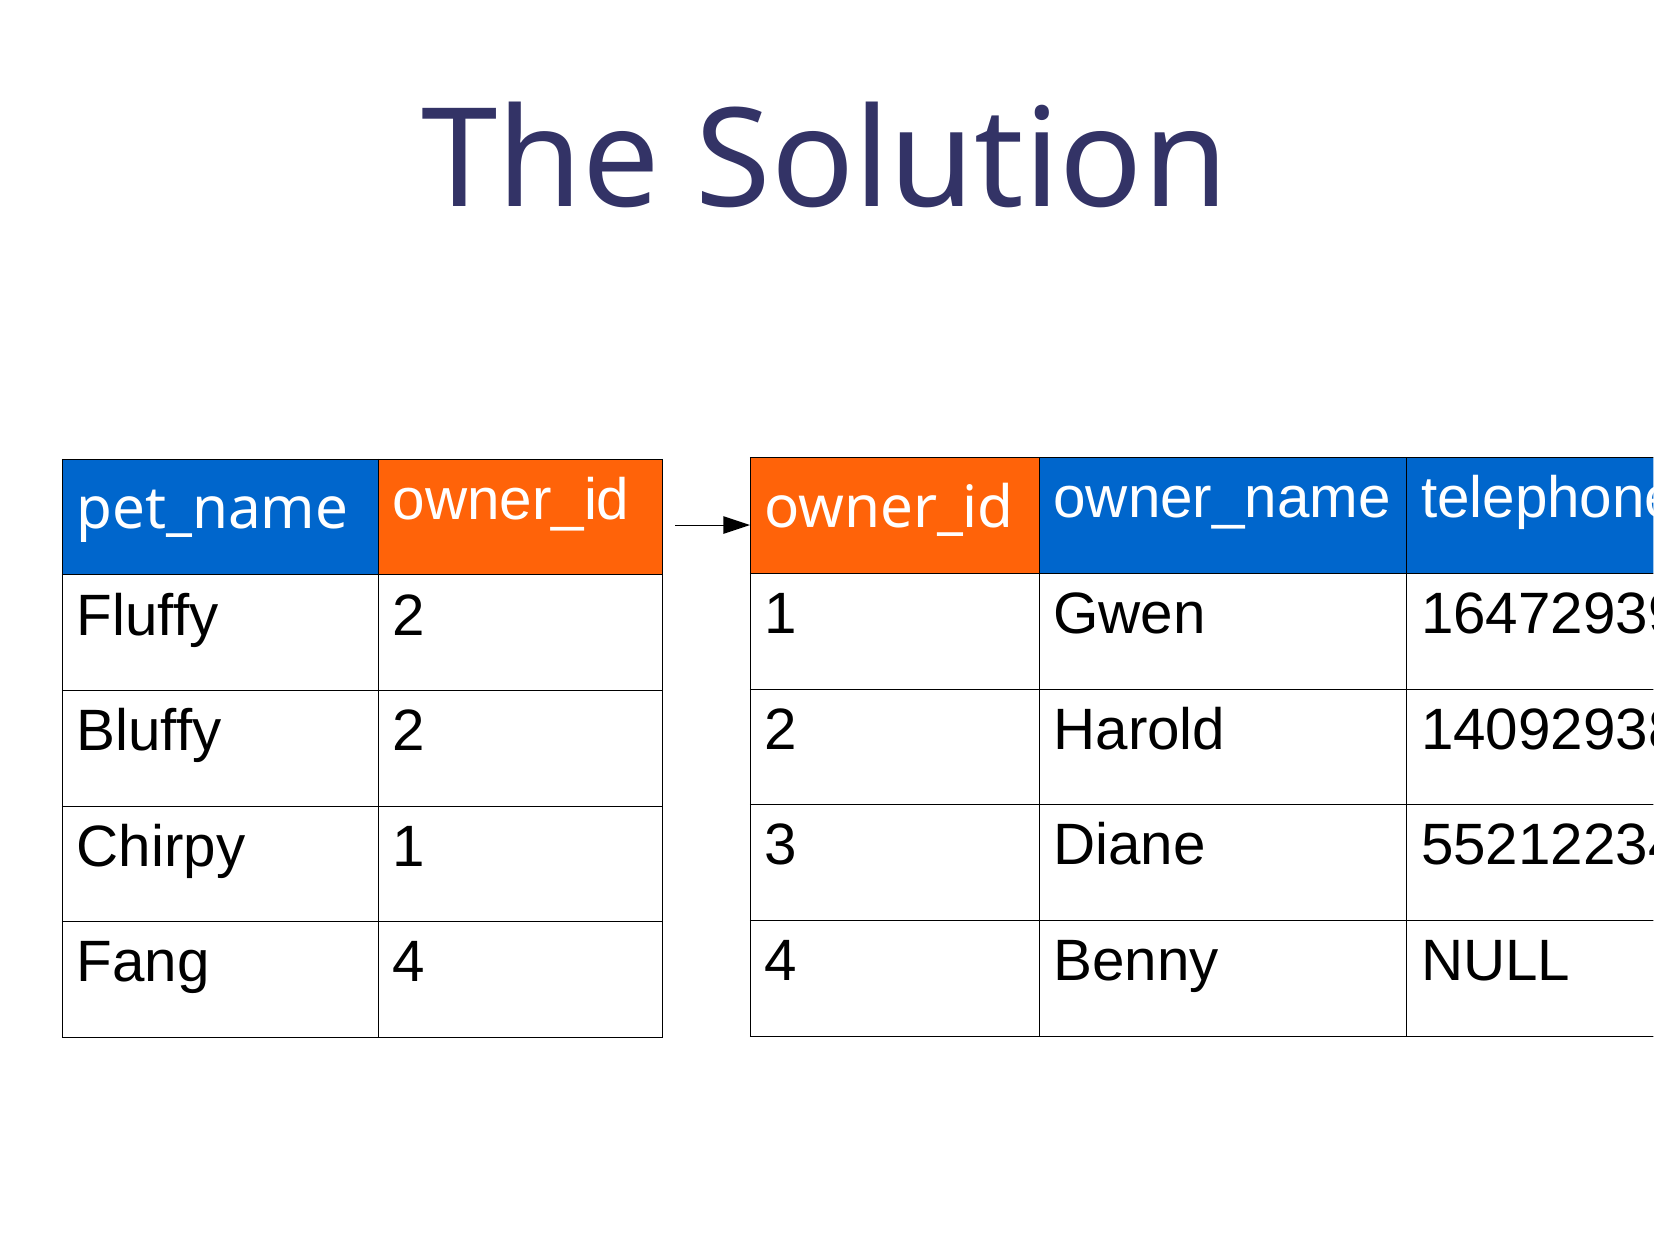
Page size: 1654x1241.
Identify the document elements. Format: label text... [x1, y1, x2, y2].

table_cell Harold [1040, 690, 1406, 804]
table_cell 2 [751, 690, 1039, 804]
title The Solution [37, 56, 1613, 250]
table_cell 14092938489 [1407, 690, 1654, 804]
table_cell 16472939823 [1407, 574, 1654, 689]
table_cell 2 [379, 575, 662, 690]
table_cell Bluffy [63, 691, 378, 806]
table_cell Benny [1040, 921, 1406, 1036]
table_header pet_name [63, 460, 378, 574]
table_cell Gwen [1040, 574, 1406, 689]
table_cell 552122347849 [1407, 805, 1654, 920]
table_cell Fluffy [63, 575, 378, 690]
table_cell 2 [379, 691, 662, 806]
table_cell Diane [1040, 805, 1406, 920]
table_cell 4 [379, 922, 662, 1037]
table_cell 3 [751, 805, 1039, 920]
table_cell 1 [751, 574, 1039, 689]
table_header owner_id [379, 460, 662, 574]
table_cell 1 [379, 807, 662, 921]
table_header telephone [1407, 458, 1654, 573]
table_cell 4 [751, 921, 1039, 1036]
table_header owner_name [1040, 458, 1406, 573]
table_cell NULL [1407, 921, 1654, 1036]
table_header owner_id [751, 458, 1039, 573]
table_cell Chirpy [63, 807, 378, 921]
table_cell Fang [63, 922, 378, 1037]
